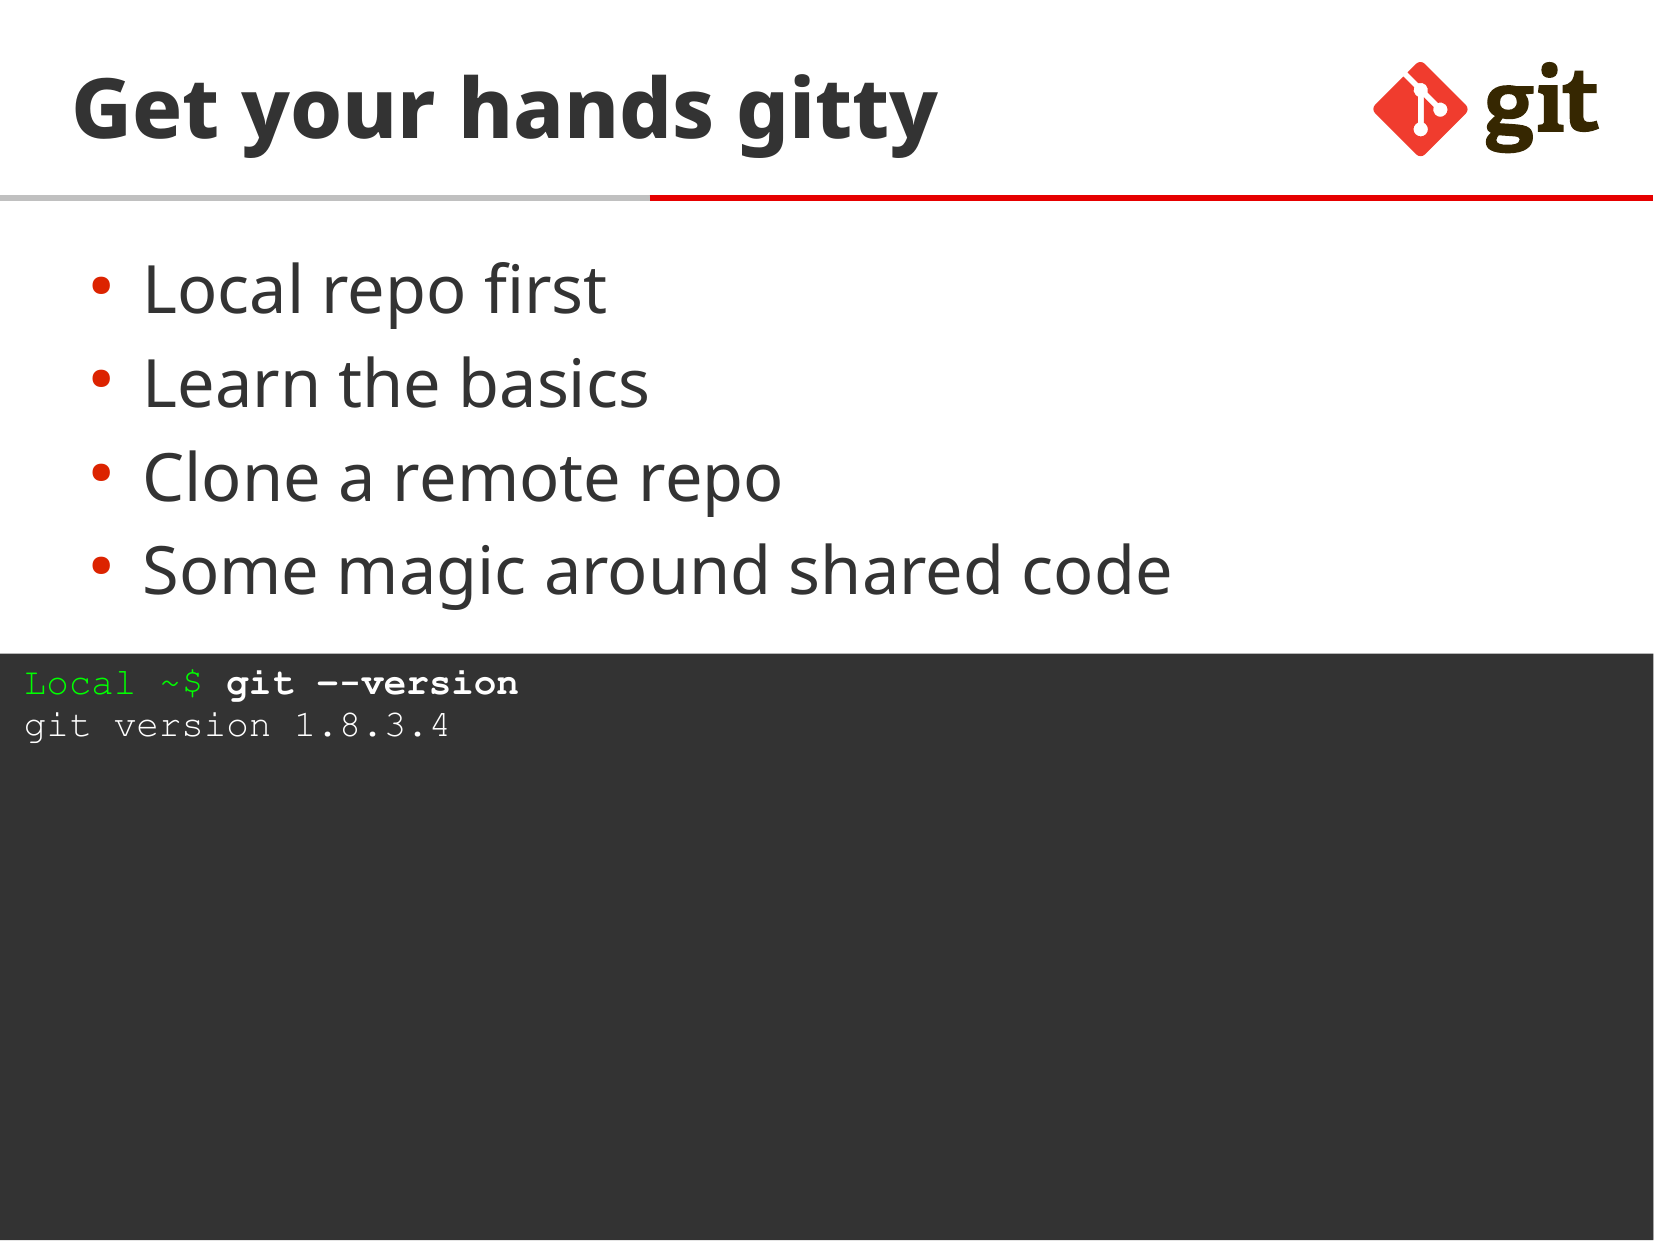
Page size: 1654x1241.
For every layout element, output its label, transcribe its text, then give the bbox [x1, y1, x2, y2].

list Local repo first Learn the basics Clone a remote repo Some magic around shared code [56, 239, 1595, 653]
text_box Local ~$ git –-version git version 1.8.3.4 [0, 653, 1654, 1241]
title Get your hands gitty [56, 36, 1546, 175]
